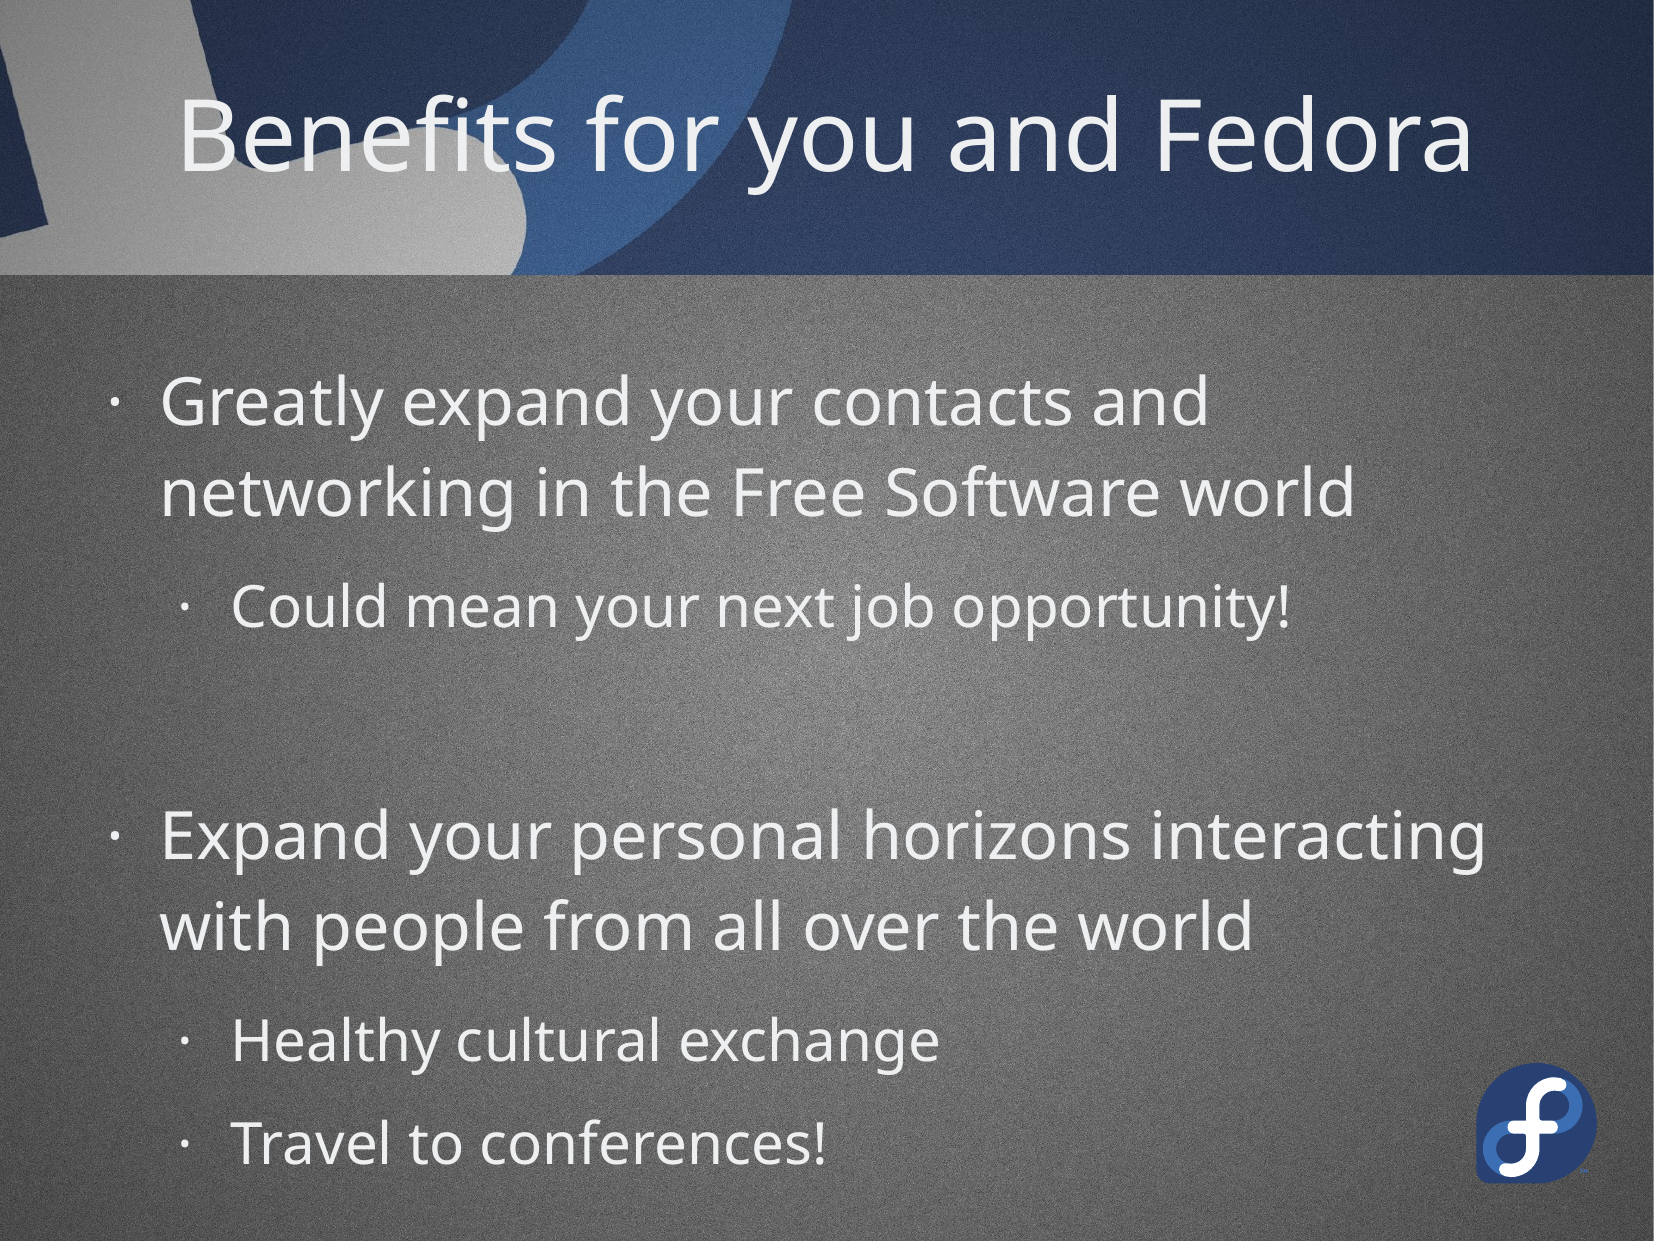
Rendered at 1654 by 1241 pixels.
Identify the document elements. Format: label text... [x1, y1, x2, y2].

title Benefits for you and Fedora [88, 29, 1565, 237]
list Greatly expand your contacts and networking in the Free Software world Could mean your next job opportunity! Expand your personal horizons interacting with people from all over the world Healthy cultural exchange Travel to conferences! [88, 354, 1565, 1083]
picture [0, 0, 1654, 1241]
